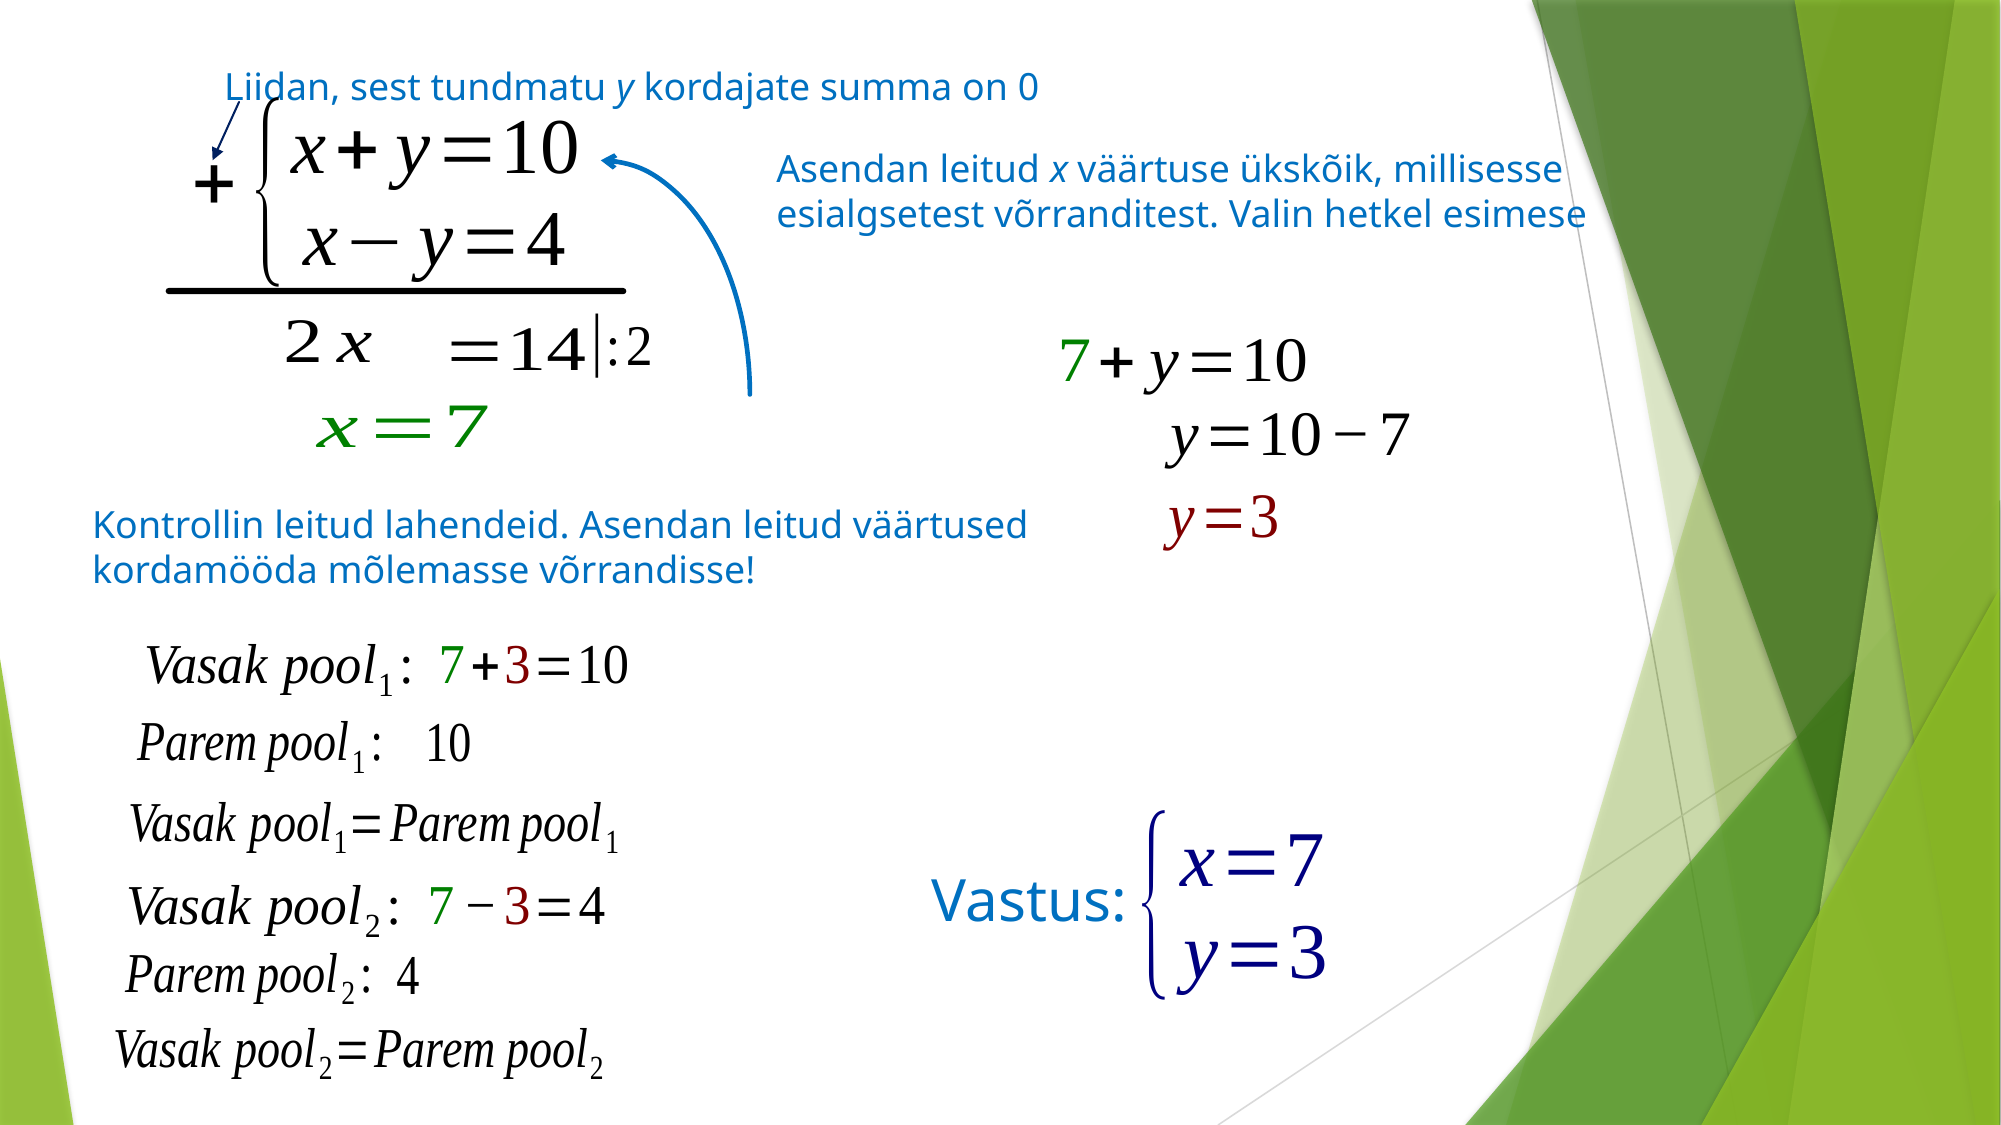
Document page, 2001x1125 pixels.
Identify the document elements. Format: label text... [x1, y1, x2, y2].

chart [415, 873, 621, 937]
chart [414, 711, 484, 774]
chart [1145, 479, 1295, 551]
text_box Liidan, sest tundmatu y kordajate summa on 0 [209, 55, 1055, 116]
chart [1131, 807, 1340, 1004]
text_box Vastus: [916, 855, 1131, 941]
chart [289, 389, 515, 461]
chart [133, 632, 643, 704]
chart [102, 1016, 615, 1087]
text_box Kontrollin leitud lahendeid. Asendan leitud väärtused kordamööda mõlemasse võrrandisse! [77, 493, 1045, 599]
text_box Asendan leitud x väärtuse ükskõik, millisesse esialgsetest võrranditest. Valin hetkel esimese [761, 137, 1603, 243]
chart [263, 305, 395, 376]
chart [185, 94, 591, 292]
chart [1042, 323, 1325, 395]
chart [111, 874, 433, 1012]
chart [118, 790, 630, 861]
chart [123, 709, 395, 781]
chart [413, 310, 669, 384]
chart [1145, 398, 1429, 469]
